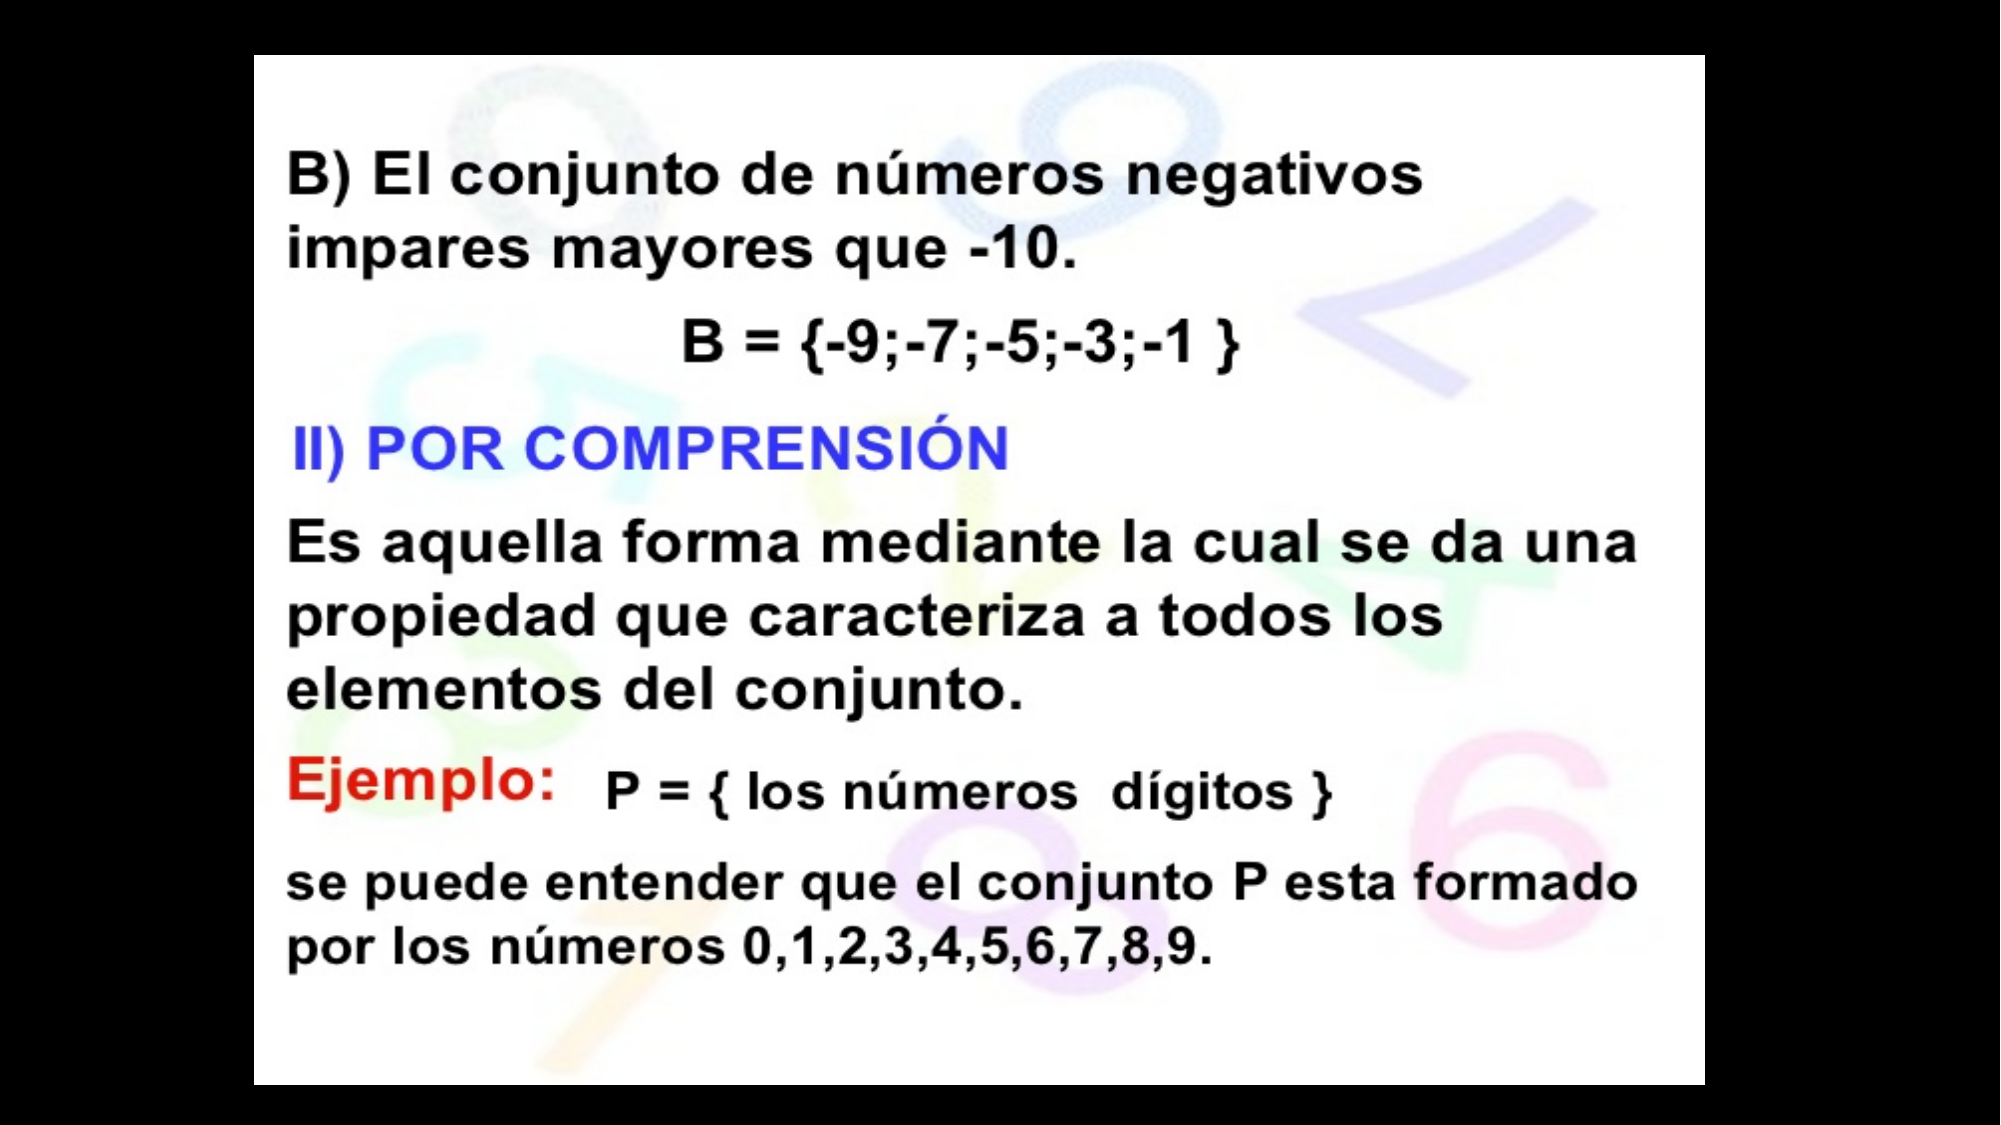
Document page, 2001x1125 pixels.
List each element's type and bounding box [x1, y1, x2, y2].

picture [254, 55, 1705, 1085]
